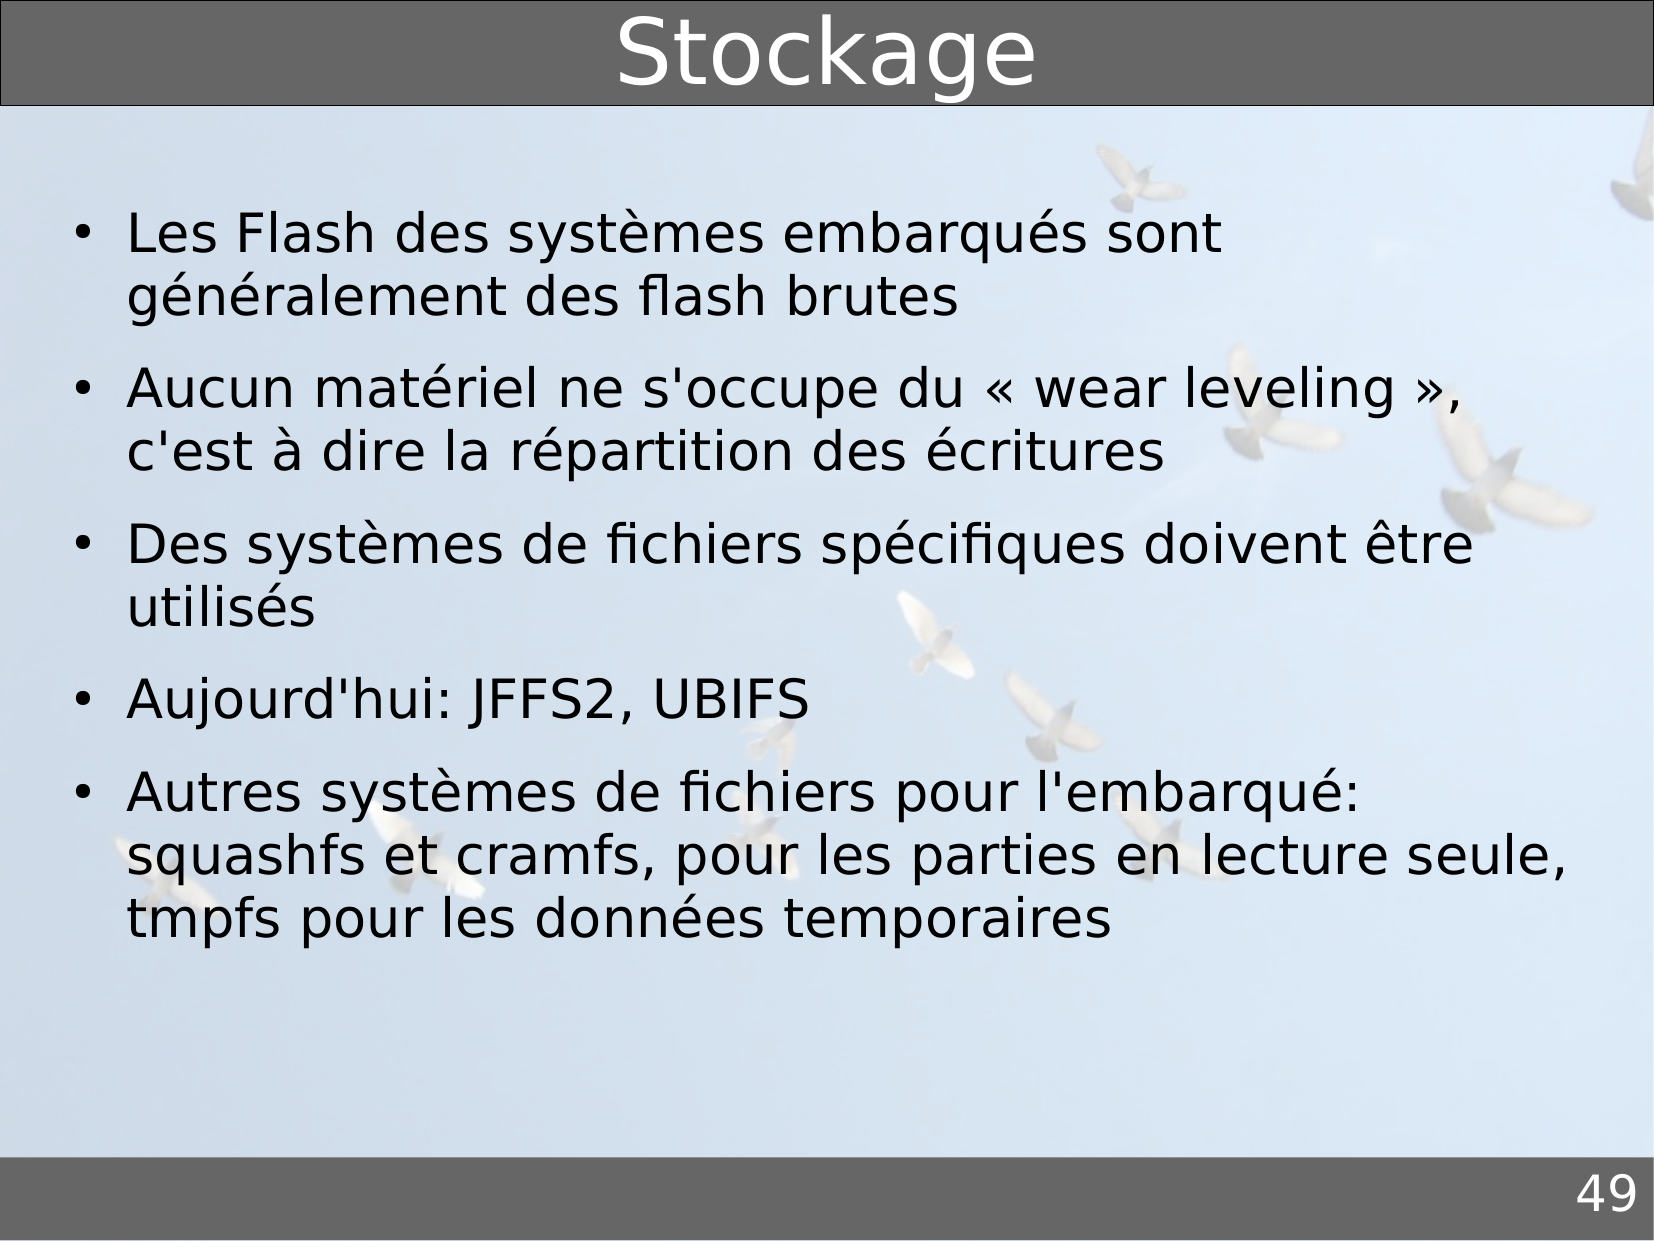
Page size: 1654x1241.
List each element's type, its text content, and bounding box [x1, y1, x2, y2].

list Les Flash des systèmes embarqués sont généralement des flash brutes Aucun matériel ne s'occupe du « wear leveling », c'est à dire la répartition des écritures Des systèmes de fichiers spécifiques doivent être utilisés Aujourd'hui: JFFS2, UBIFS Autres systèmes de fichiers pour l'embarqué: squashfs et cramfs, pour les parties en lecture seule, tmpfs pour les données temporaires [55, 201, 1592, 995]
title Stockage [0, 0, 1654, 107]
